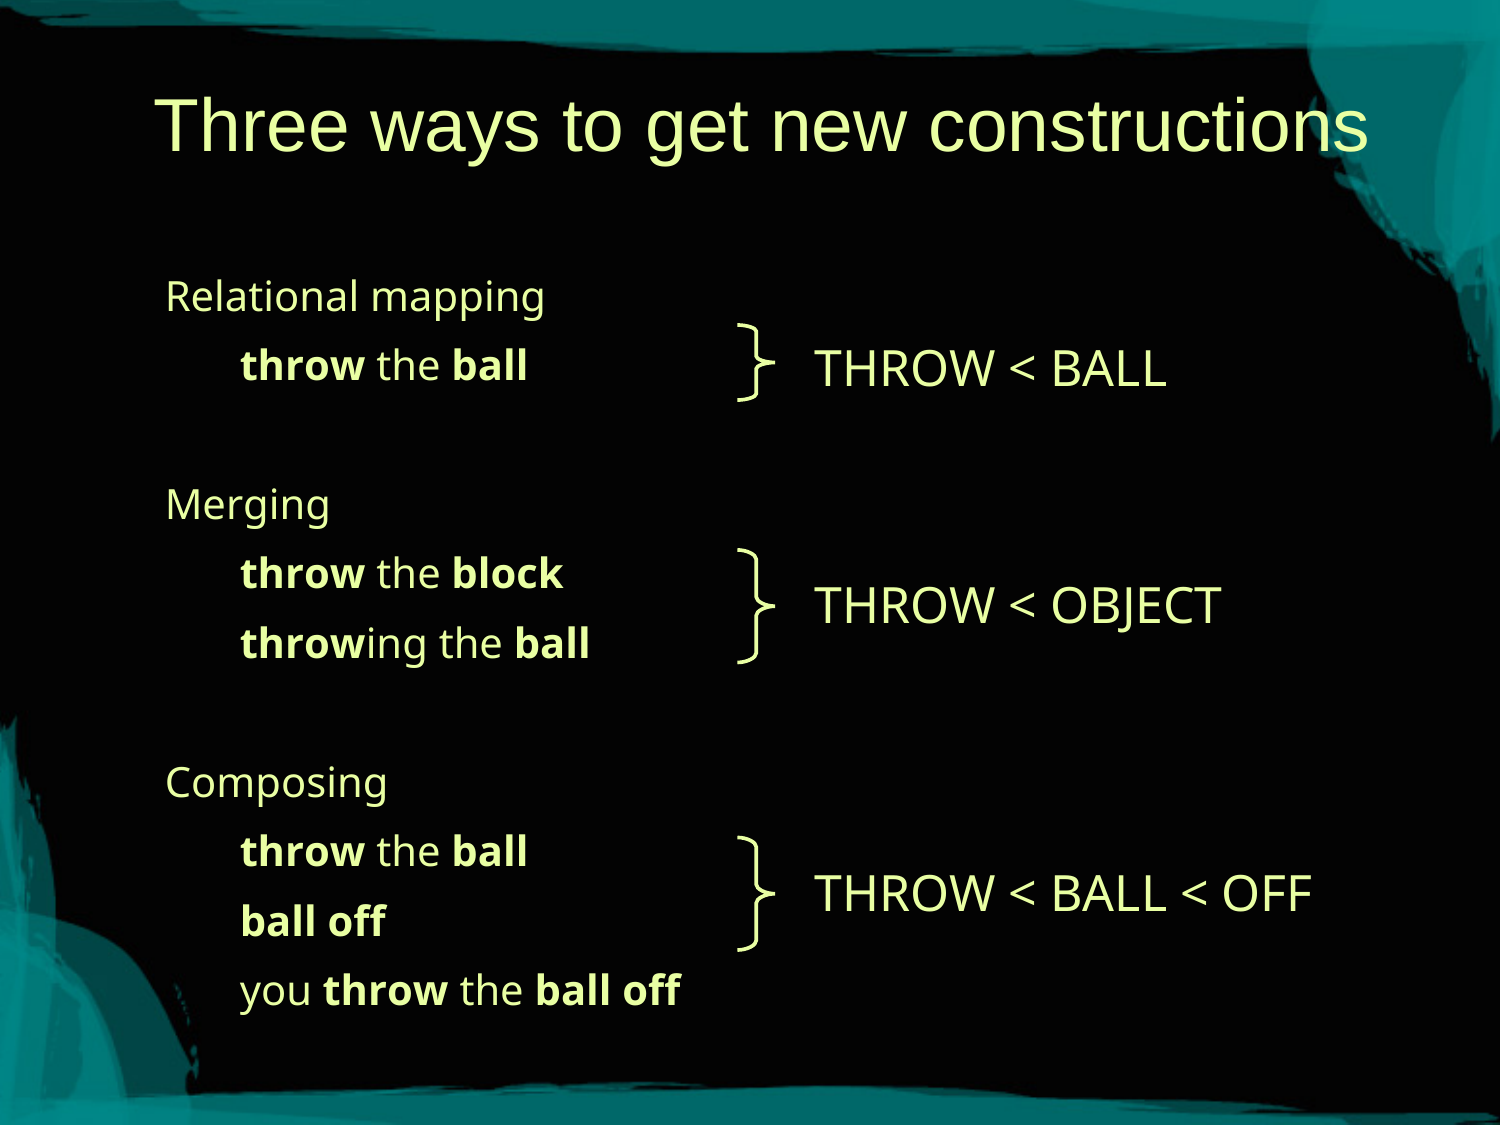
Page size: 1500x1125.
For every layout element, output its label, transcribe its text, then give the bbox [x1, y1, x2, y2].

text_box THROW < OBJECT [799, 562, 1363, 647]
text_box THROW < BALL < OFF [799, 849, 1413, 934]
title Three ways to get new constructions [125, 37, 1401, 213]
picture [0, 0, 1500, 1125]
list Relational mapping throw the ball Merging throw the block throwing the ball Composing throw the ball ball off you throw the ball off [150, 262, 1426, 1038]
text_box THROW < BALL [800, 324, 1326, 409]
